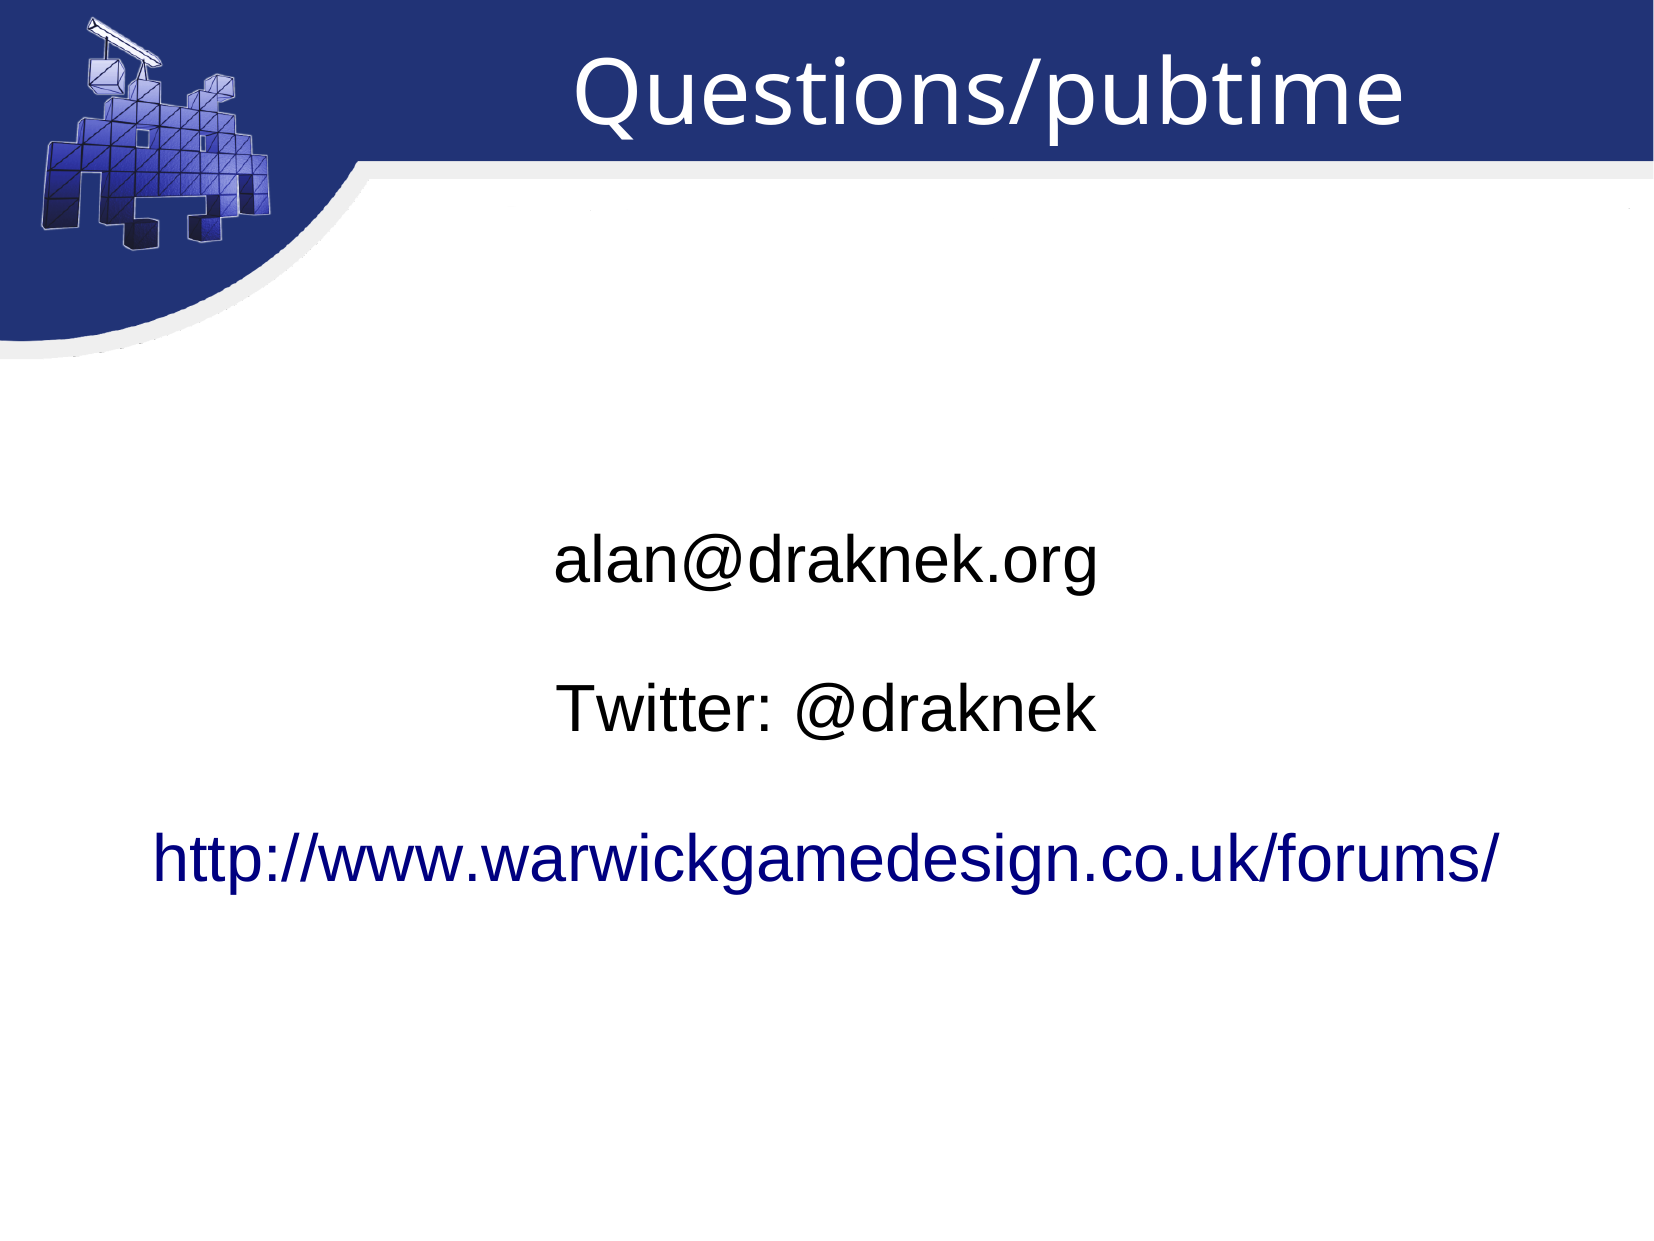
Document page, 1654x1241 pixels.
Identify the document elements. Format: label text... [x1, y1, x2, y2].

title Questions/pubtime [354, 29, 1625, 148]
subtitle alan@draknek.org Twitter: @draknek http://www.warwickgamedesign.co.uk/forums/ [0, 324, 1654, 1093]
picture [0, 0, 1654, 324]
